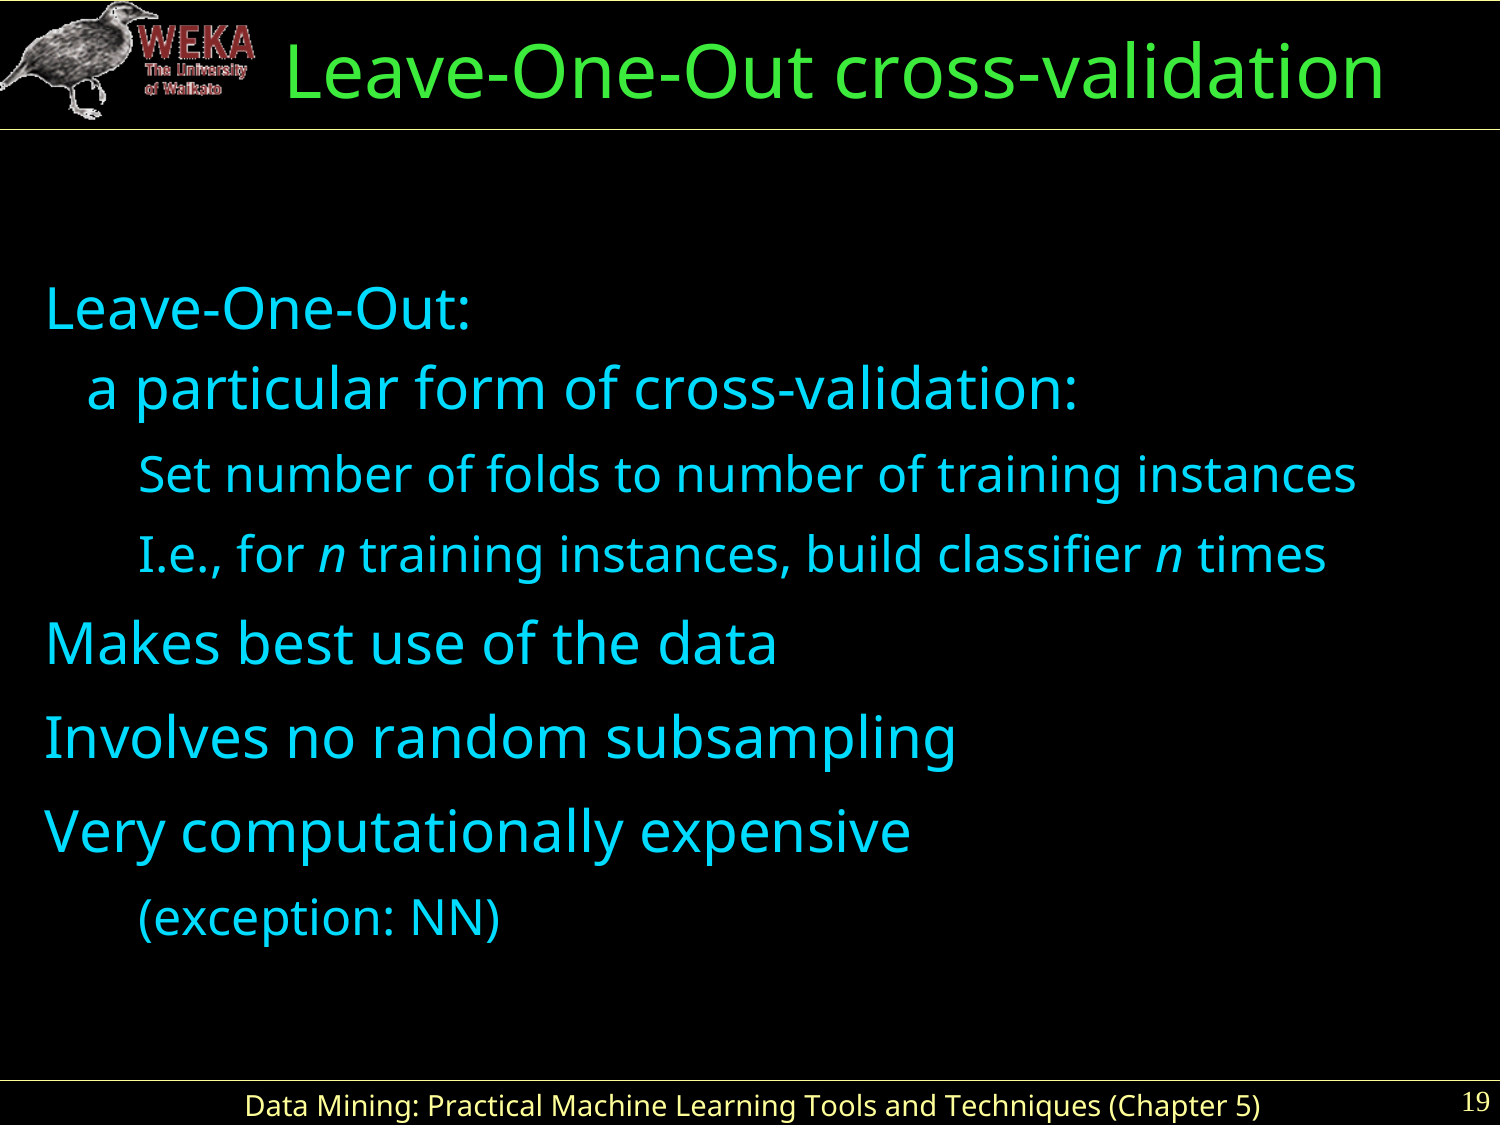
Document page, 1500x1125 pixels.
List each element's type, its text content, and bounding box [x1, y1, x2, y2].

title Leave-One-Out cross-validation [268, 0, 1500, 151]
text_box Leave-One-Out: a particular form of cross-validation: Set number of folds to number of training instances I.e., for n training instances, build classifier n times Makes best use of the data Involves no random subsampling Very computationally expensive (exception: NN) [29, 260, 1477, 936]
picture [0, 1, 266, 129]
